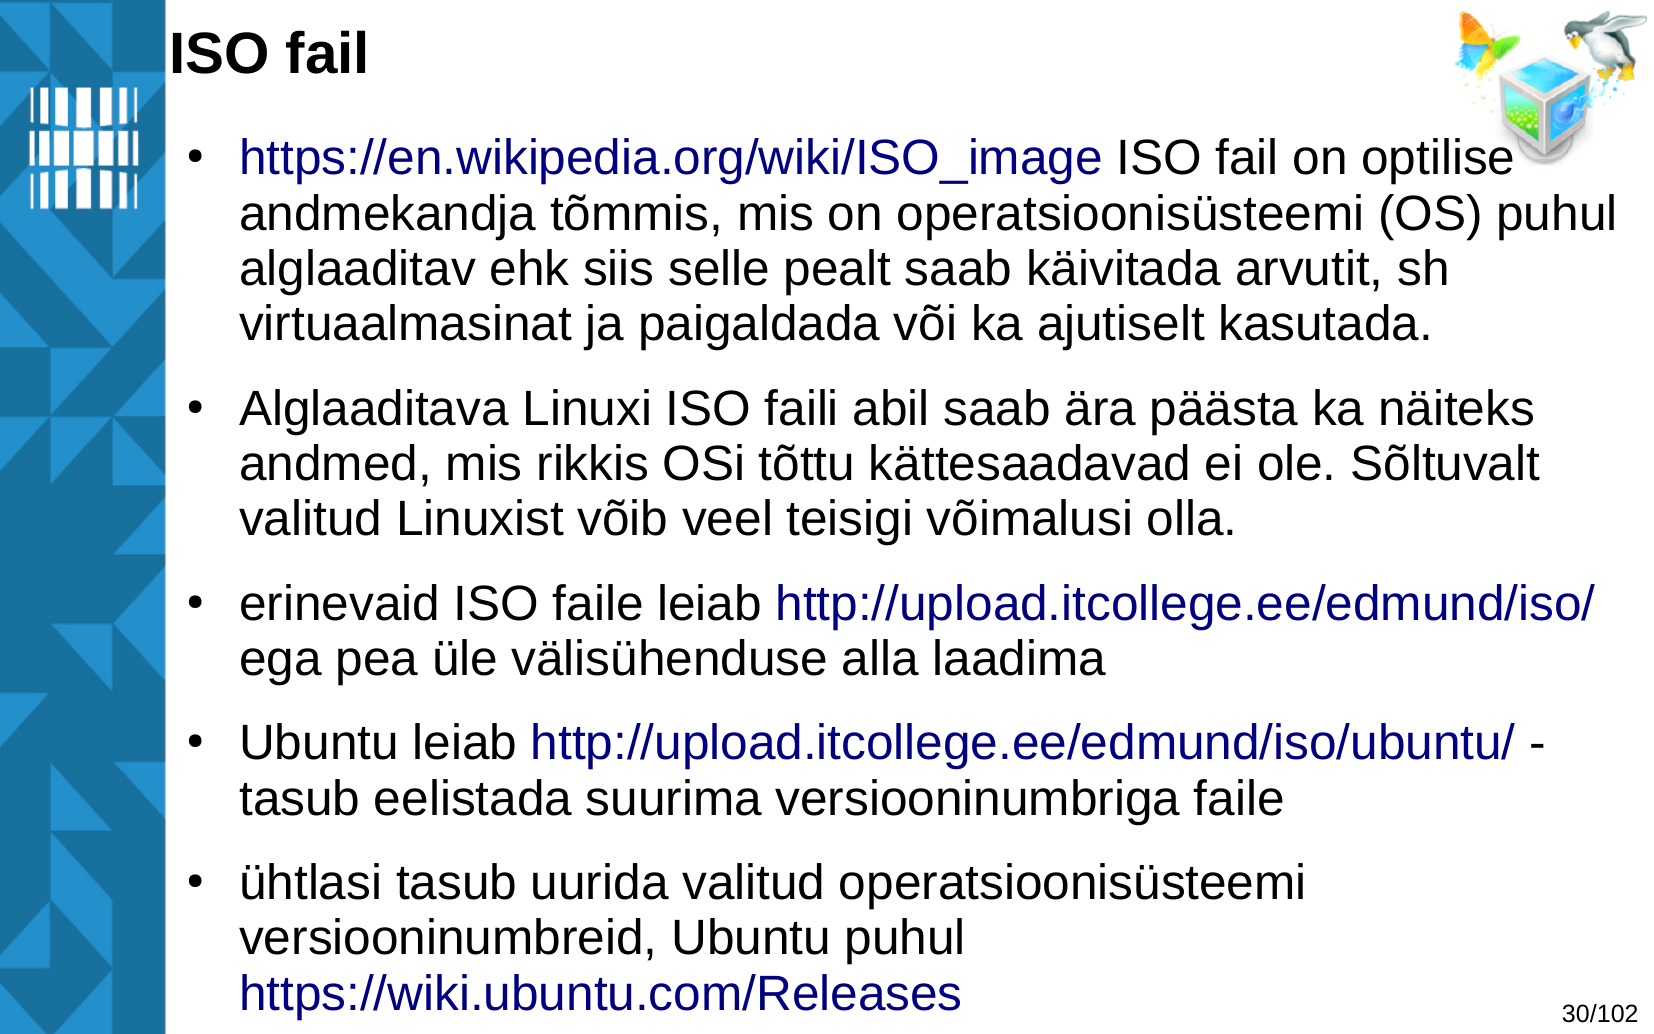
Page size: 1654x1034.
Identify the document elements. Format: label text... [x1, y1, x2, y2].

title ISO fail [169, 11, 1571, 95]
list https://en.wikipedia.org/wiki/ISO_image ISO fail on optilise andmekandja tõmmis, mis on operatsioonisüsteemi (OS) puhul alglaaditav ehk siis selle pealt saab käivitada arvutit, sh virtuaalmasinat ja paigaldada või ka ajutiselt kasutada. Alglaaditava Linuxi ISO faili abil saab ära päästa ka näiteks andmed, mis rikkis OSi tõttu kättesaadavad ei ole. Sõltuvalt valitud Linuxist võib veel teisigi võimalusi olla. erinevaid ISO faile leiab http://upload.itcollege.ee/edmund/iso/ ega pea üle välisühenduse alla laadima Ubuntu leiab http://upload.itcollege.ee/edmund/iso/ubuntu/ - tasub eelistada suurima versiooninumbriga faile ühtlasi tasub uurida valitud operatsioonisüsteemi versiooninumbreid, Ubuntu puhul https://wiki.ubuntu.com/Releases [169, 129, 1630, 1028]
picture [1452, 7, 1653, 166]
